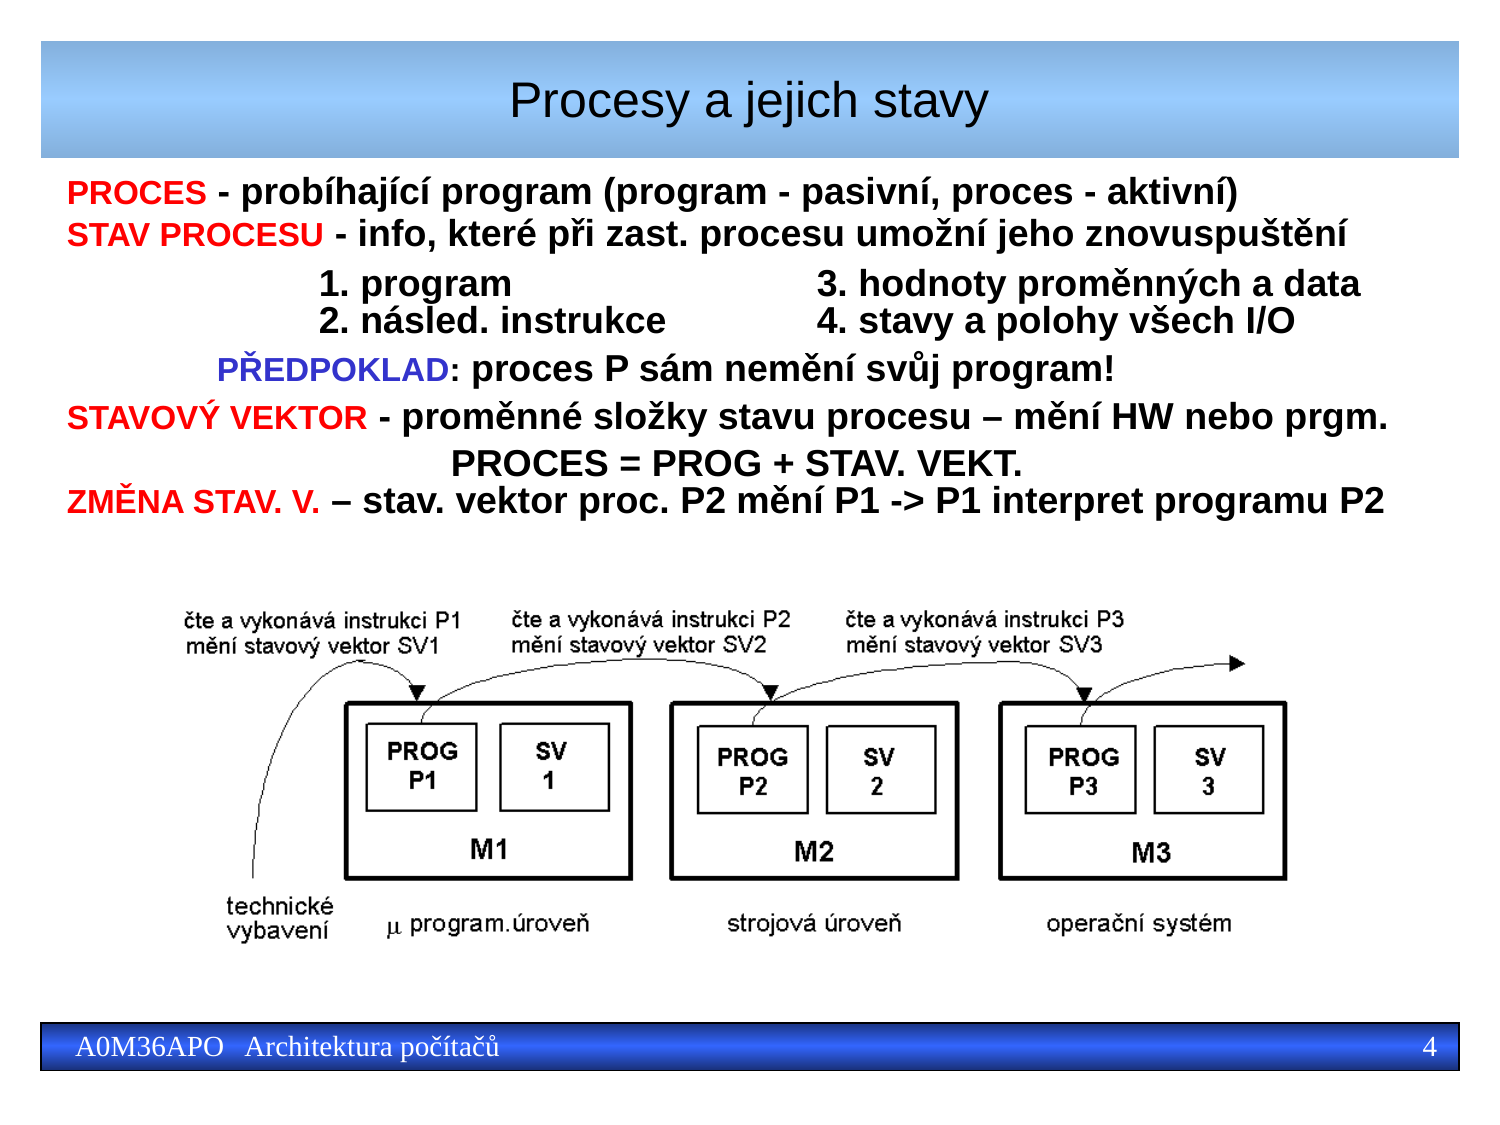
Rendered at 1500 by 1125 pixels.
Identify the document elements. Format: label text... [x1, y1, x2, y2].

picture [162, 591, 1338, 963]
title Procesy a jejich stavy [41, 41, 1459, 158]
text_box PROCES - probíhající program (program - pasivní, proces - aktivní) STAV PROCESU - info, které při zast. procesu umožní jeho znovuspuštění 1. program 3. hodnoty proměnných a data 2. násled. instrukce 4. stavy a polohy všech I/O PŘEDPOKLAD: proces P sám nemění svůj program! STAVOVÝ VEKTOR - proměnné složky stavu procesu – mění HW nebo prgm. PROCES = PROG + STAV. VEKT. ZMĚNA STAV. V. – stav. vektor proc. P2 mění P1 -> P1 interpret programu P2 [52, 176, 1428, 700]
